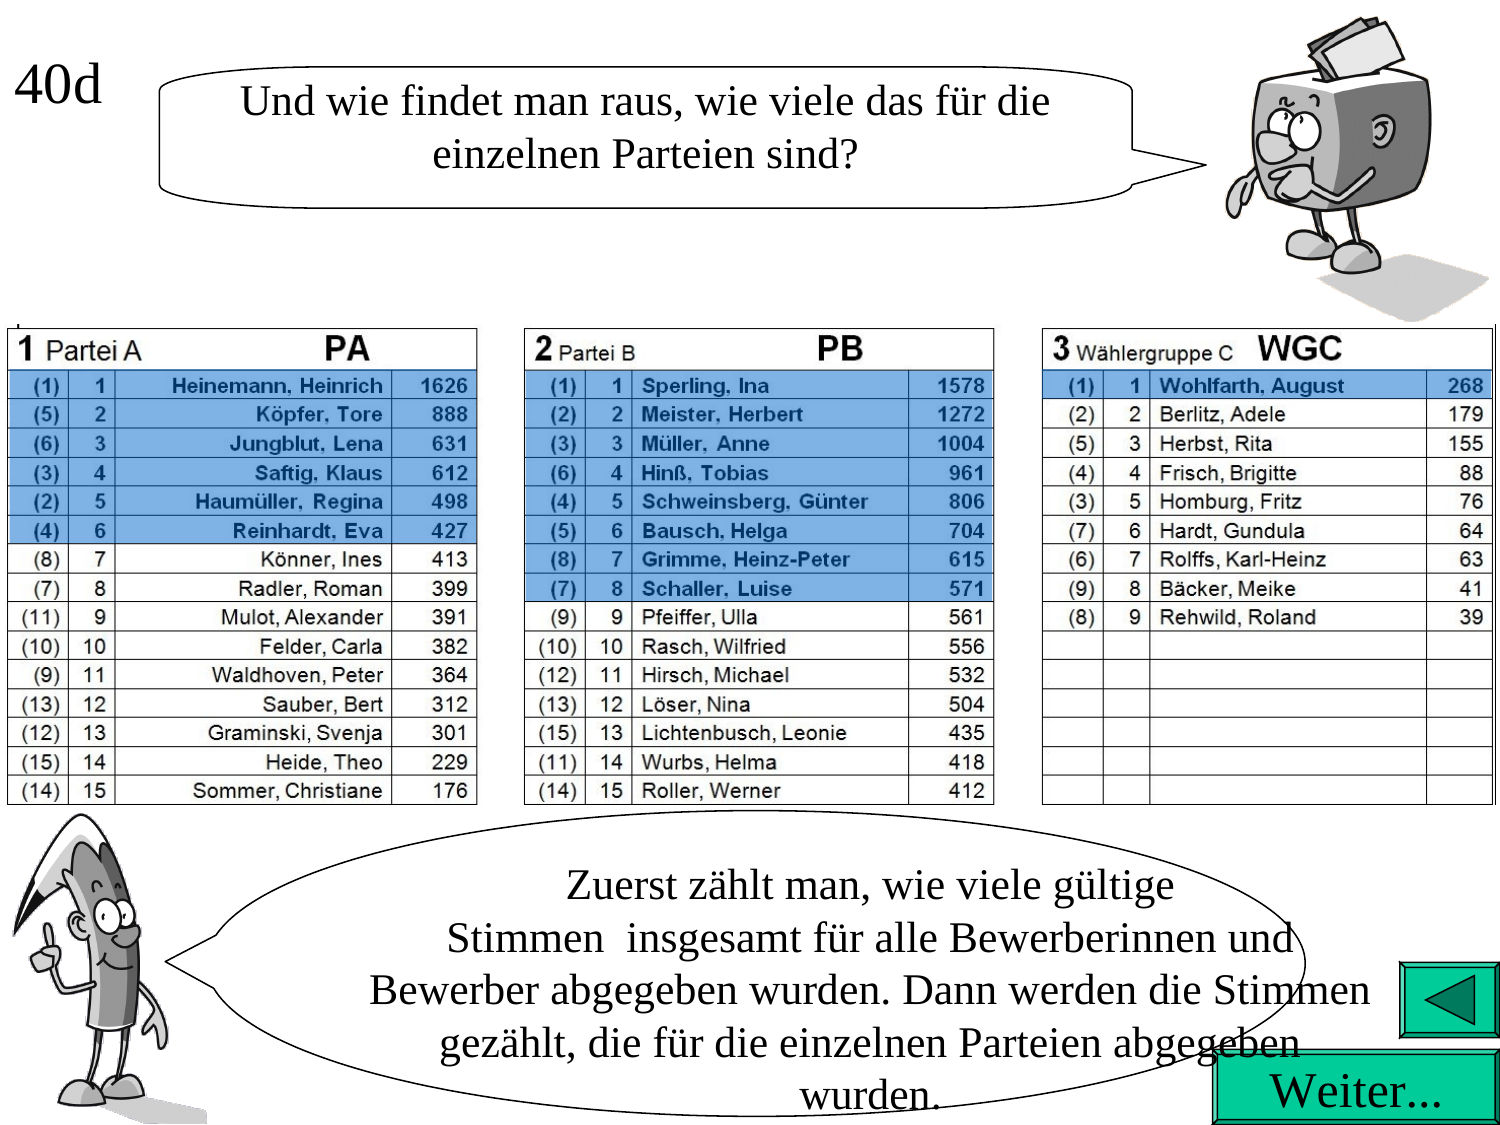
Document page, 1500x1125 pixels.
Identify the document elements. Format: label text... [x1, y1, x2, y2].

picture [9, 807, 207, 1124]
text_box Zuerst zählt man, wie viele gültige Stimmen insgesamt für alle Bewerberinnen und Bewerber abgegeben wurden. Dann werden die Stimmen gezählt, die für die einzelnen Parteien abgegeben wurden. [165, 810, 1306, 1117]
text_box [9, 369, 477, 544]
text_box [1042, 369, 1491, 399]
picture [4, 324, 1496, 805]
text_box Weiter... [1218, 1055, 1495, 1119]
text_box [525, 370, 993, 602]
text_box Und wie findet man raus, wie viele das für die einzelnen Parteien sind? [159, 66, 1207, 209]
text_box 40d [0, 37, 138, 138]
picture [1214, 11, 1489, 322]
